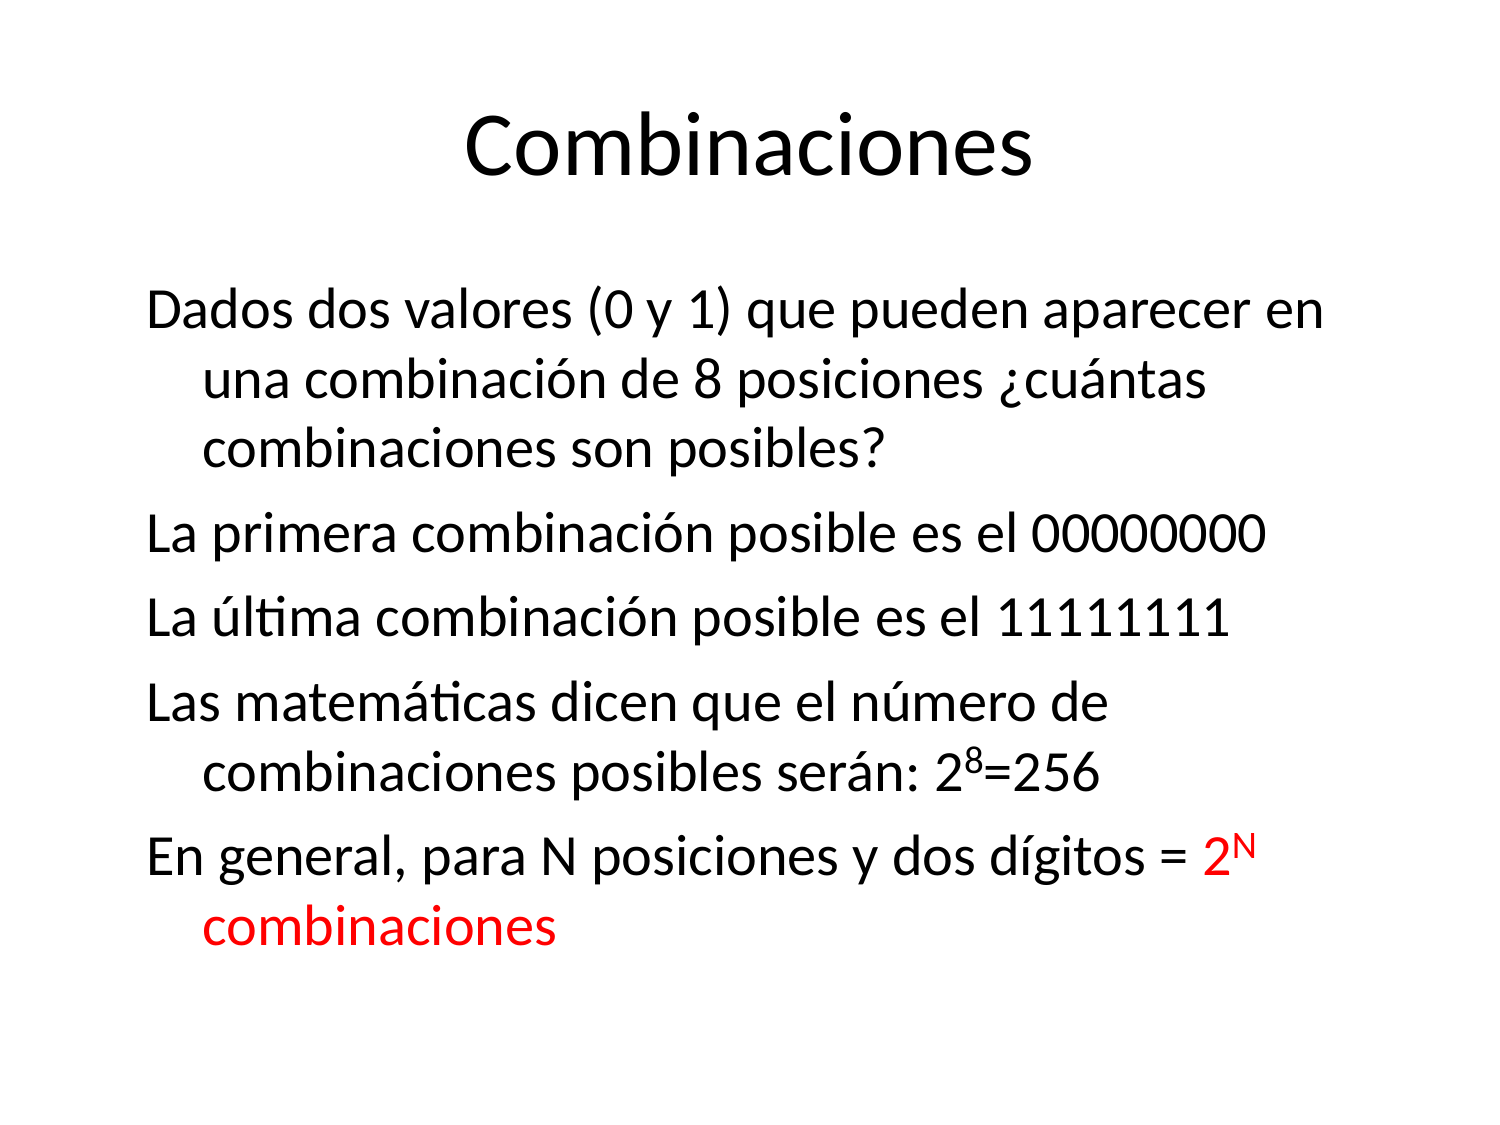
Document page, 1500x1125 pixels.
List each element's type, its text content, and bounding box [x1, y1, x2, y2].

list Dados dos valores (0 y 1) que pueden aparecer en una combinación de 8 posiciones ¿cuántas combinaciones son posibles? La primera combinación posible es el 00000000 La última combinación posible es el 11111111 Las matemáticas dicen que el número de combinaciones posibles serán: 28=256 En general, para N posiciones y dos dígitos = 2N combinaciones [75, 262, 1426, 1005]
title Combinaciones [75, 45, 1426, 233]
